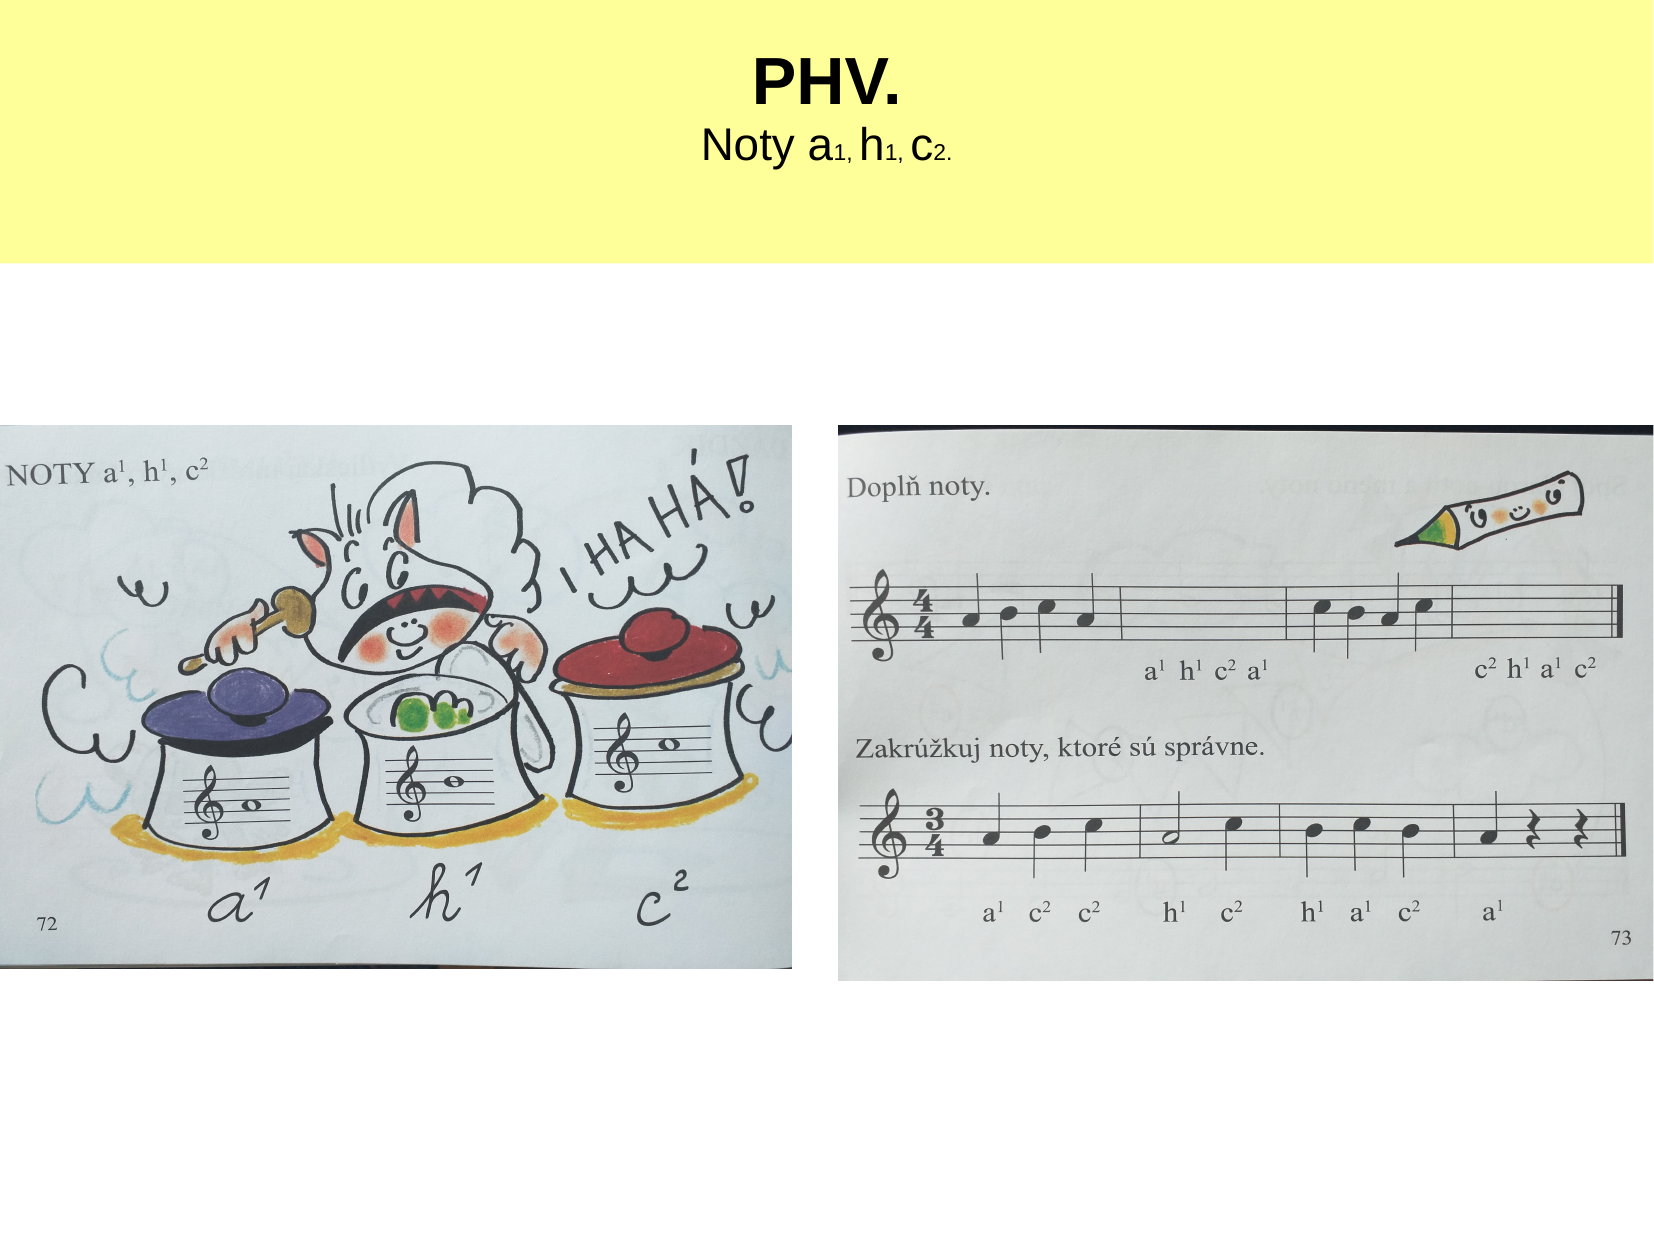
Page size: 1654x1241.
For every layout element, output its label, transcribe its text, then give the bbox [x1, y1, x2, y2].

picture [0, 425, 792, 969]
picture [838, 425, 1654, 981]
title PHV. Noty a1, h1, c2. [0, 0, 1654, 264]
